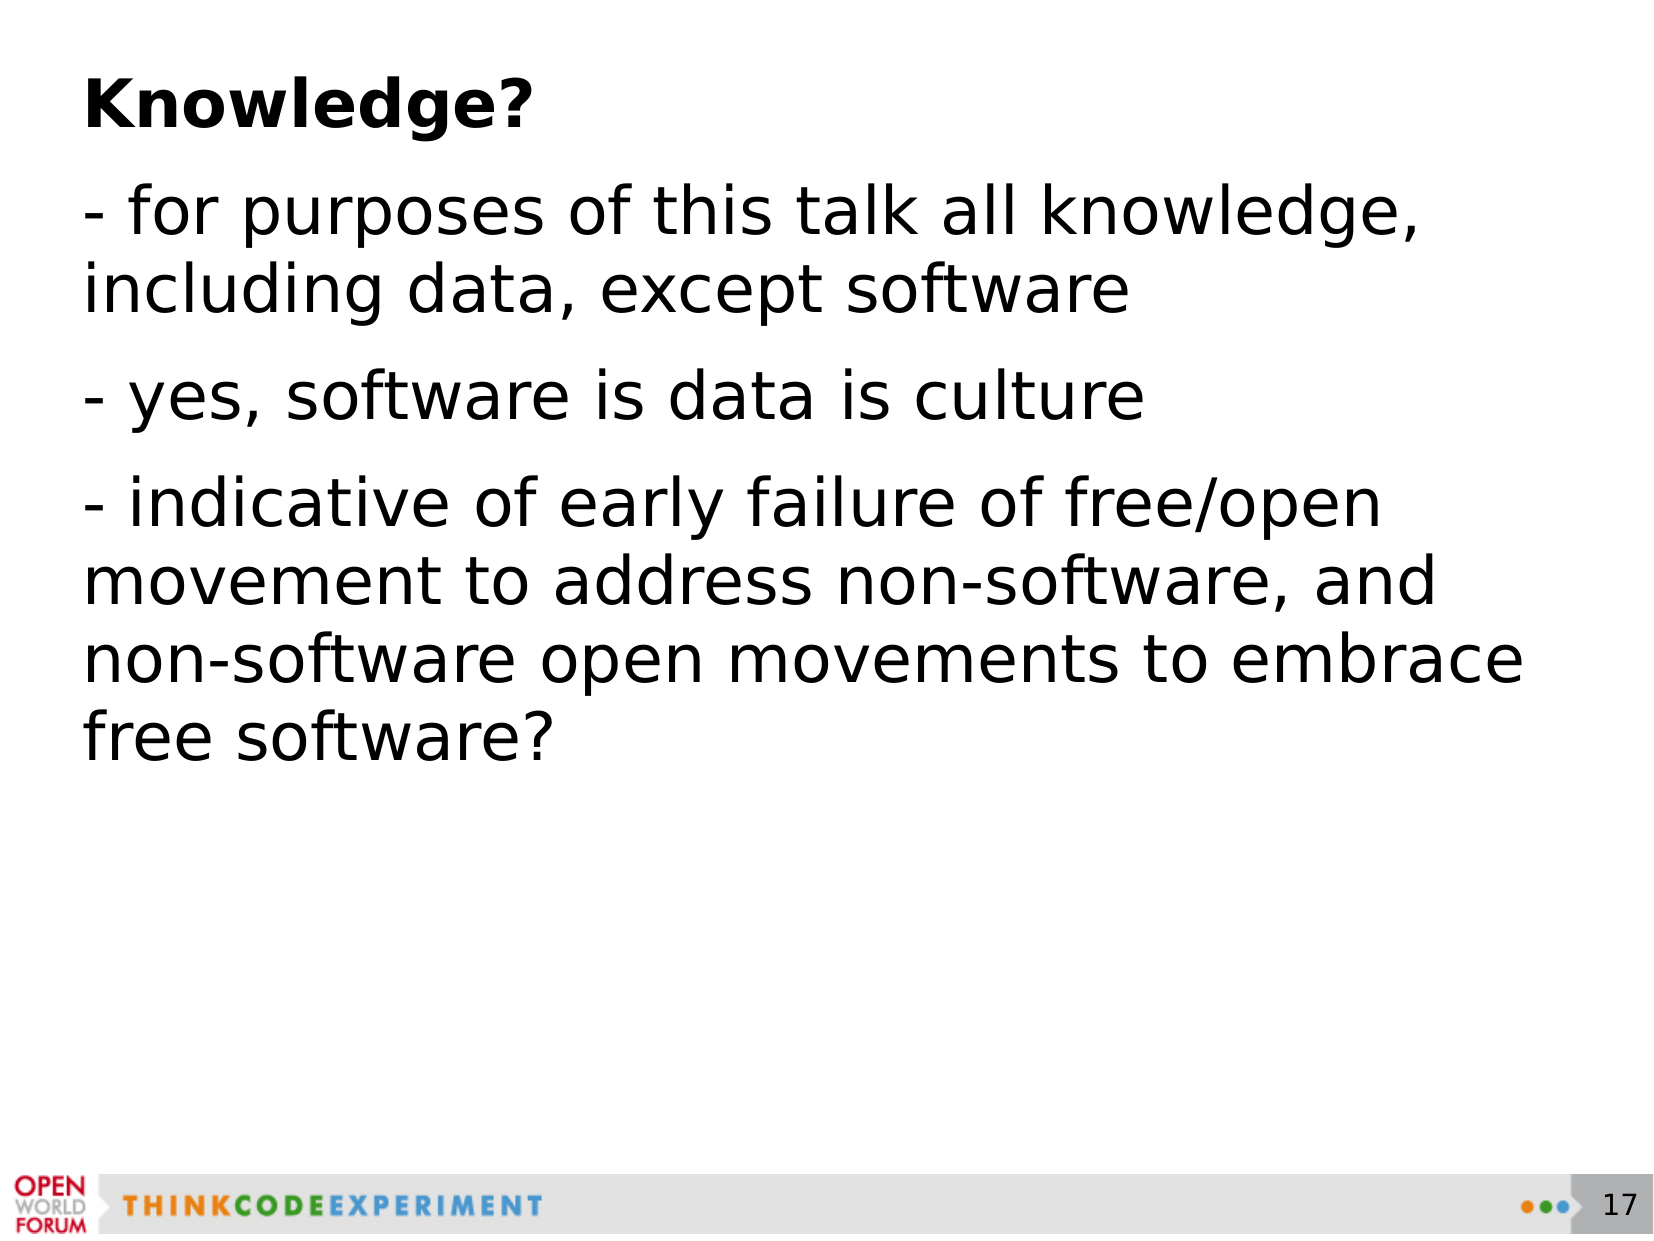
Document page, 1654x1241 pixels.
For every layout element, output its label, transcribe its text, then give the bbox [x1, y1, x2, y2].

list Knowledge? - for purposes of this talk all knowledge, including data, except software - yes, software is data is culture - indicative of early failure of free/open movement to address non-software, and non-software open movements to embrace free software? [82, 65, 1571, 1062]
picture [0, 1174, 1654, 1234]
